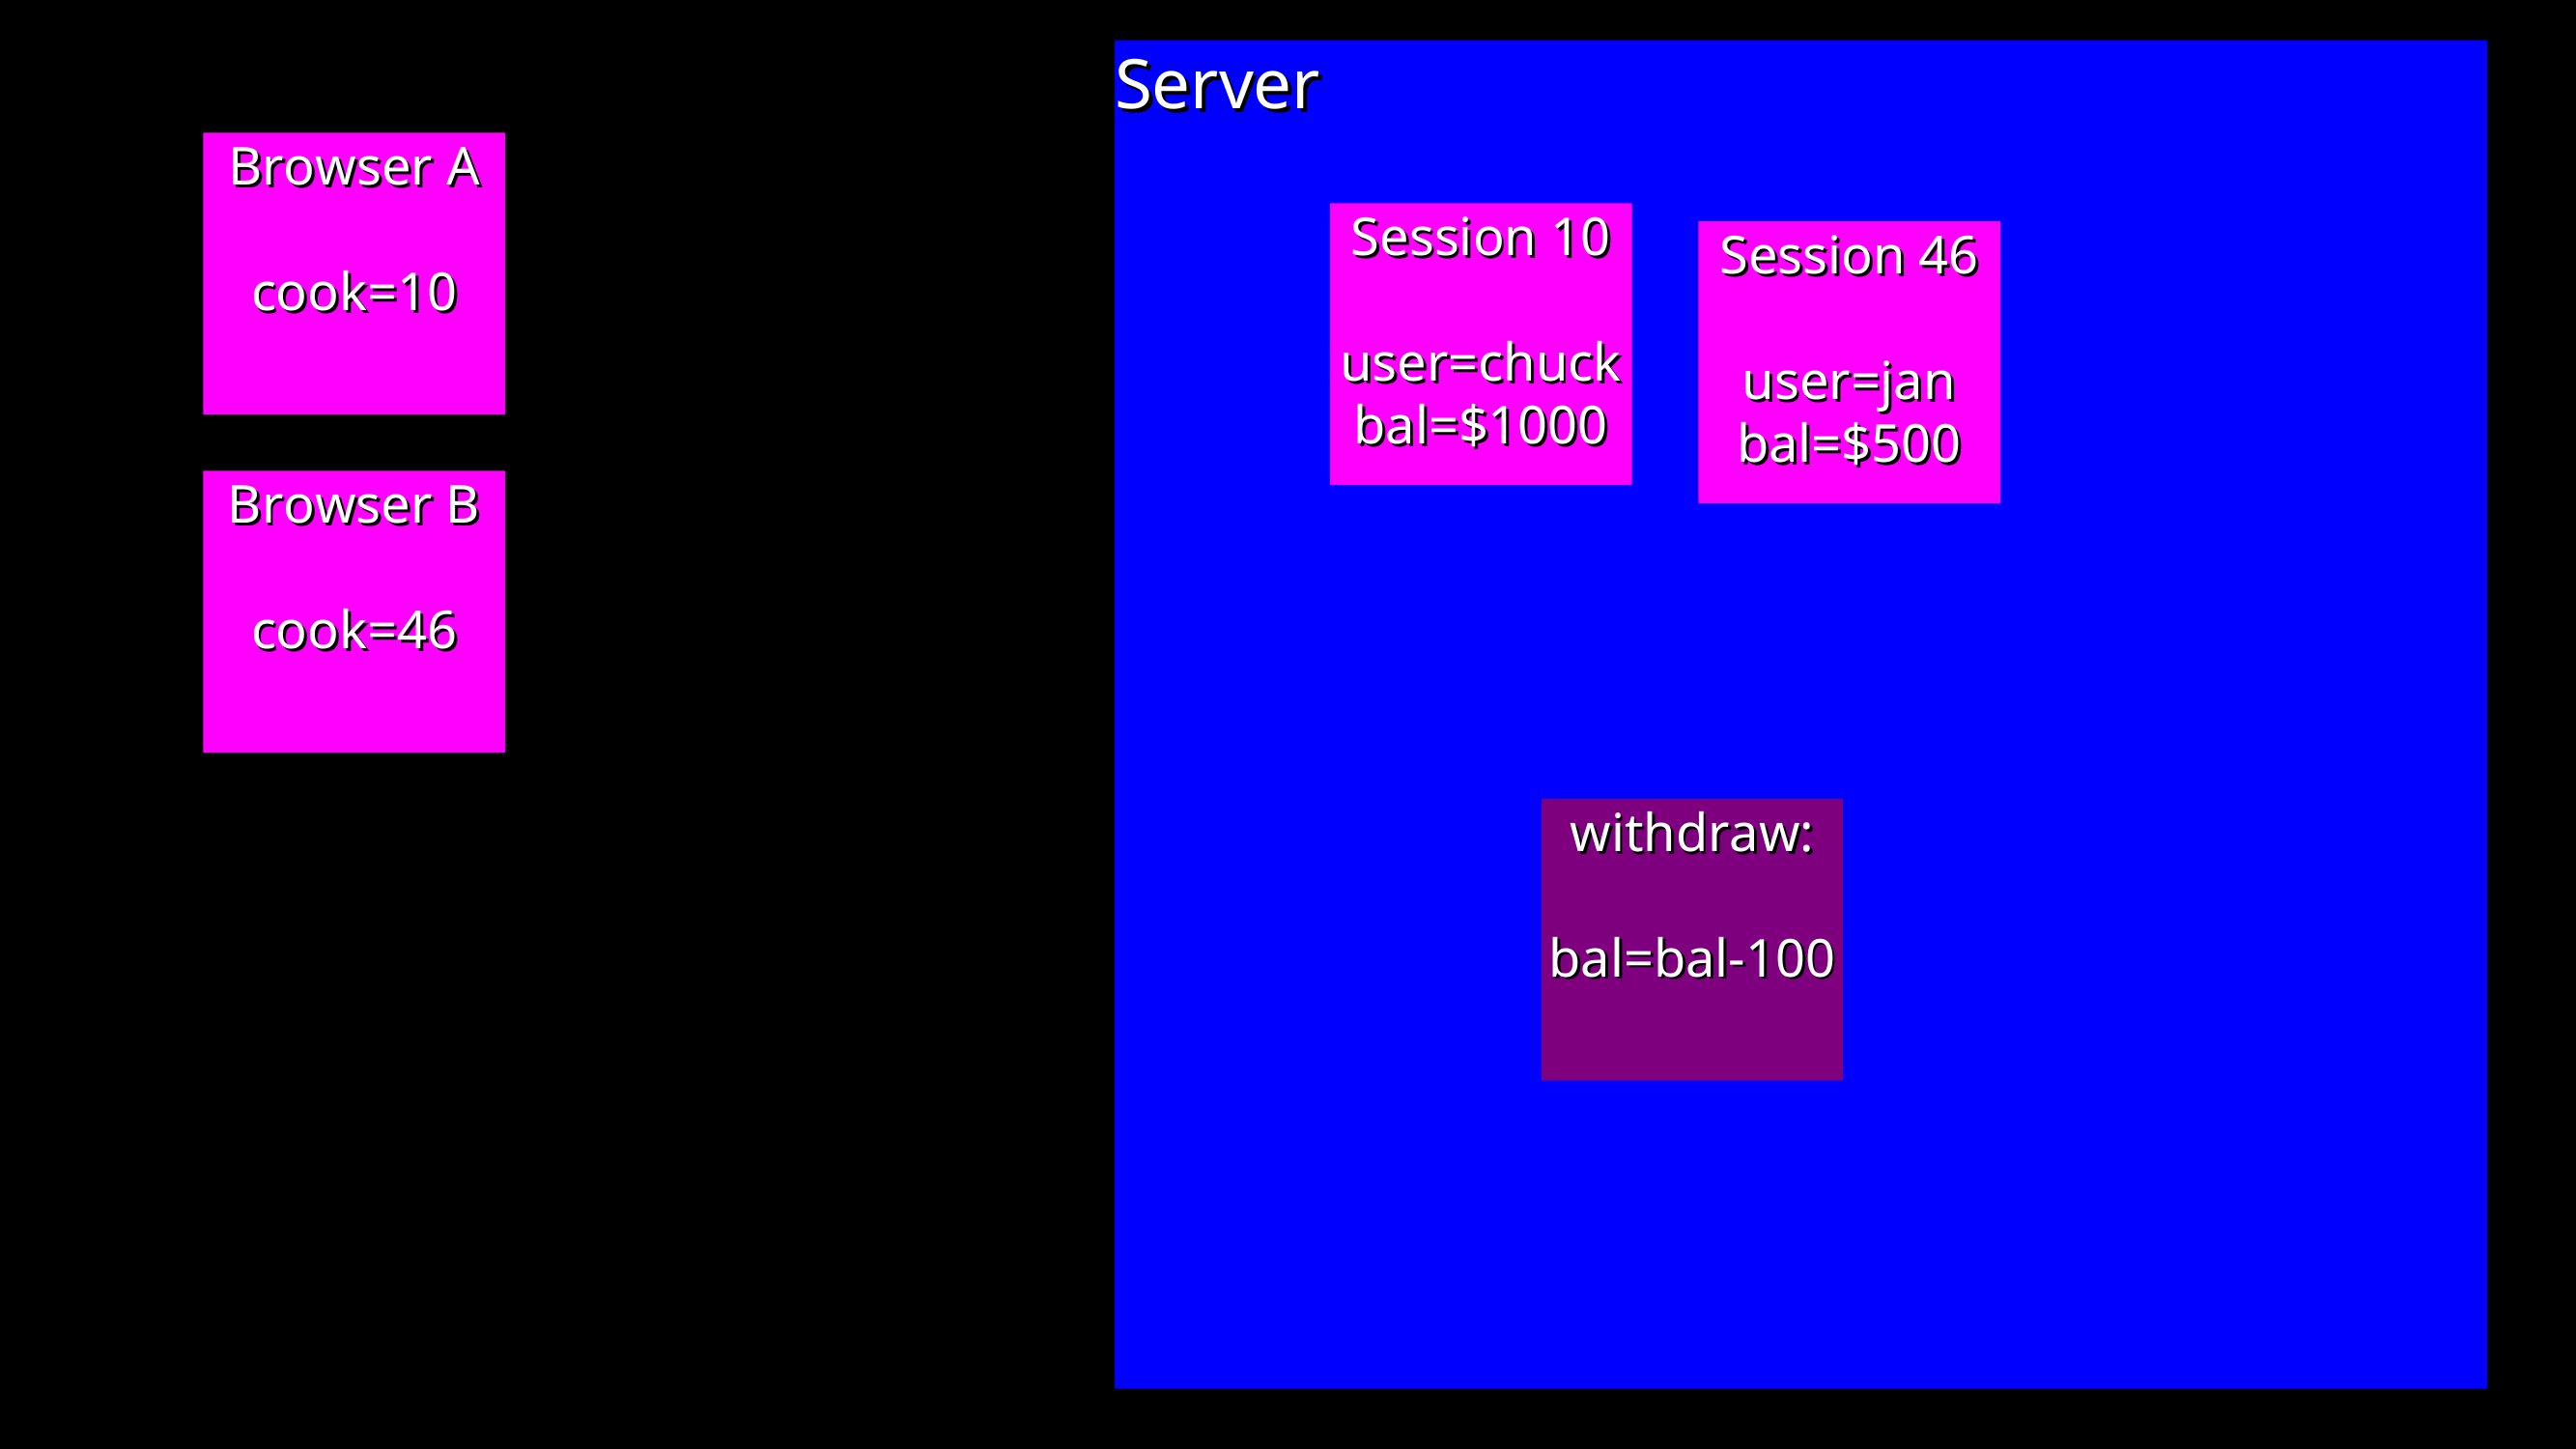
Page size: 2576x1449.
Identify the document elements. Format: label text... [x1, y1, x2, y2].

text_box Browser A cook=10 [203, 132, 505, 415]
text_box Session 10 user=chuck bal=$1000 [1330, 203, 1632, 486]
text_box Server [1115, 40, 2487, 1389]
text_box withdraw: bal=bal-100 [1541, 799, 1844, 1081]
text_box Browser B cook=46 [203, 470, 505, 753]
text_box Session 46 user=jan bal=$500 [1698, 221, 2000, 503]
